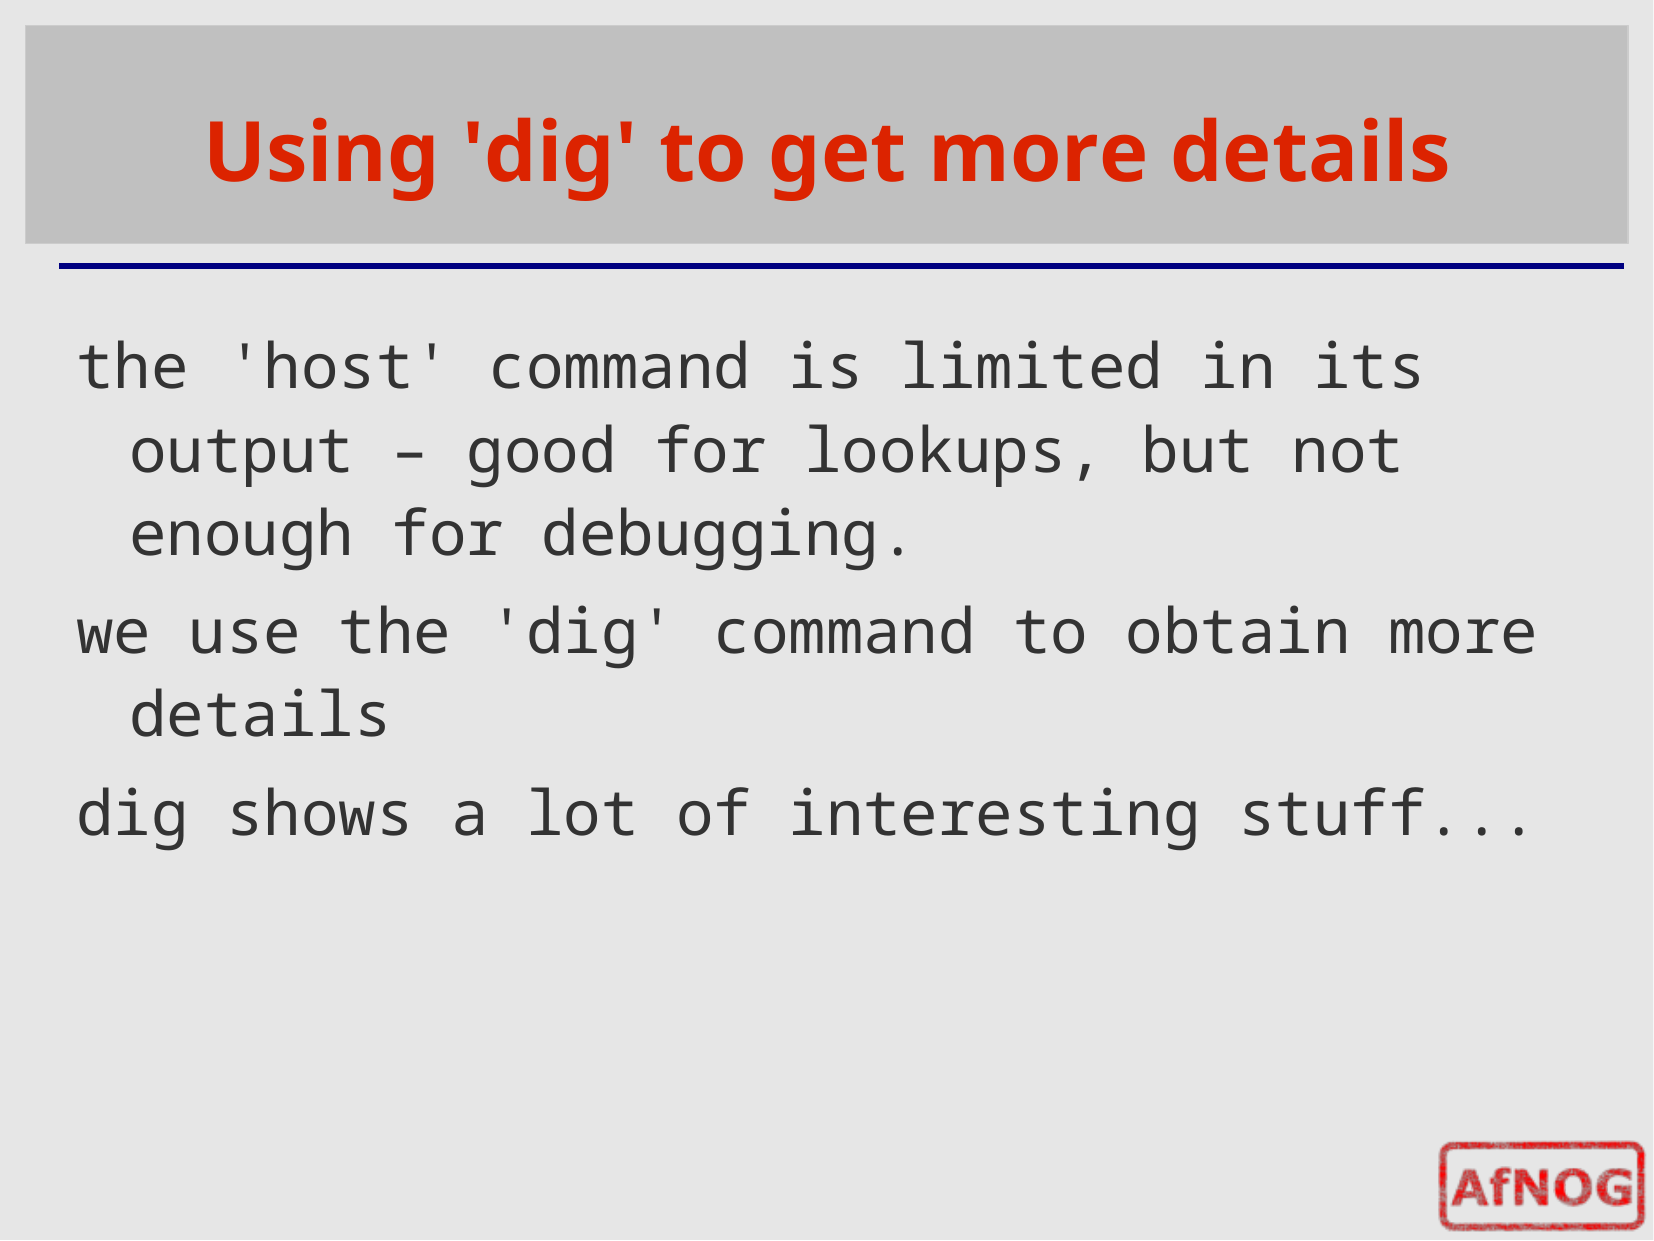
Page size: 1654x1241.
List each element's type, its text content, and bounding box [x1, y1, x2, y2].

list the 'host' command is limited in its output – good for lookups, but not enough for debugging. we use the 'dig' command to obtain more details dig shows a lot of interesting stuff... [59, 322, 1595, 1132]
picture [1437, 1139, 1648, 1235]
title Using 'dig' to get more details [121, 46, 1534, 254]
